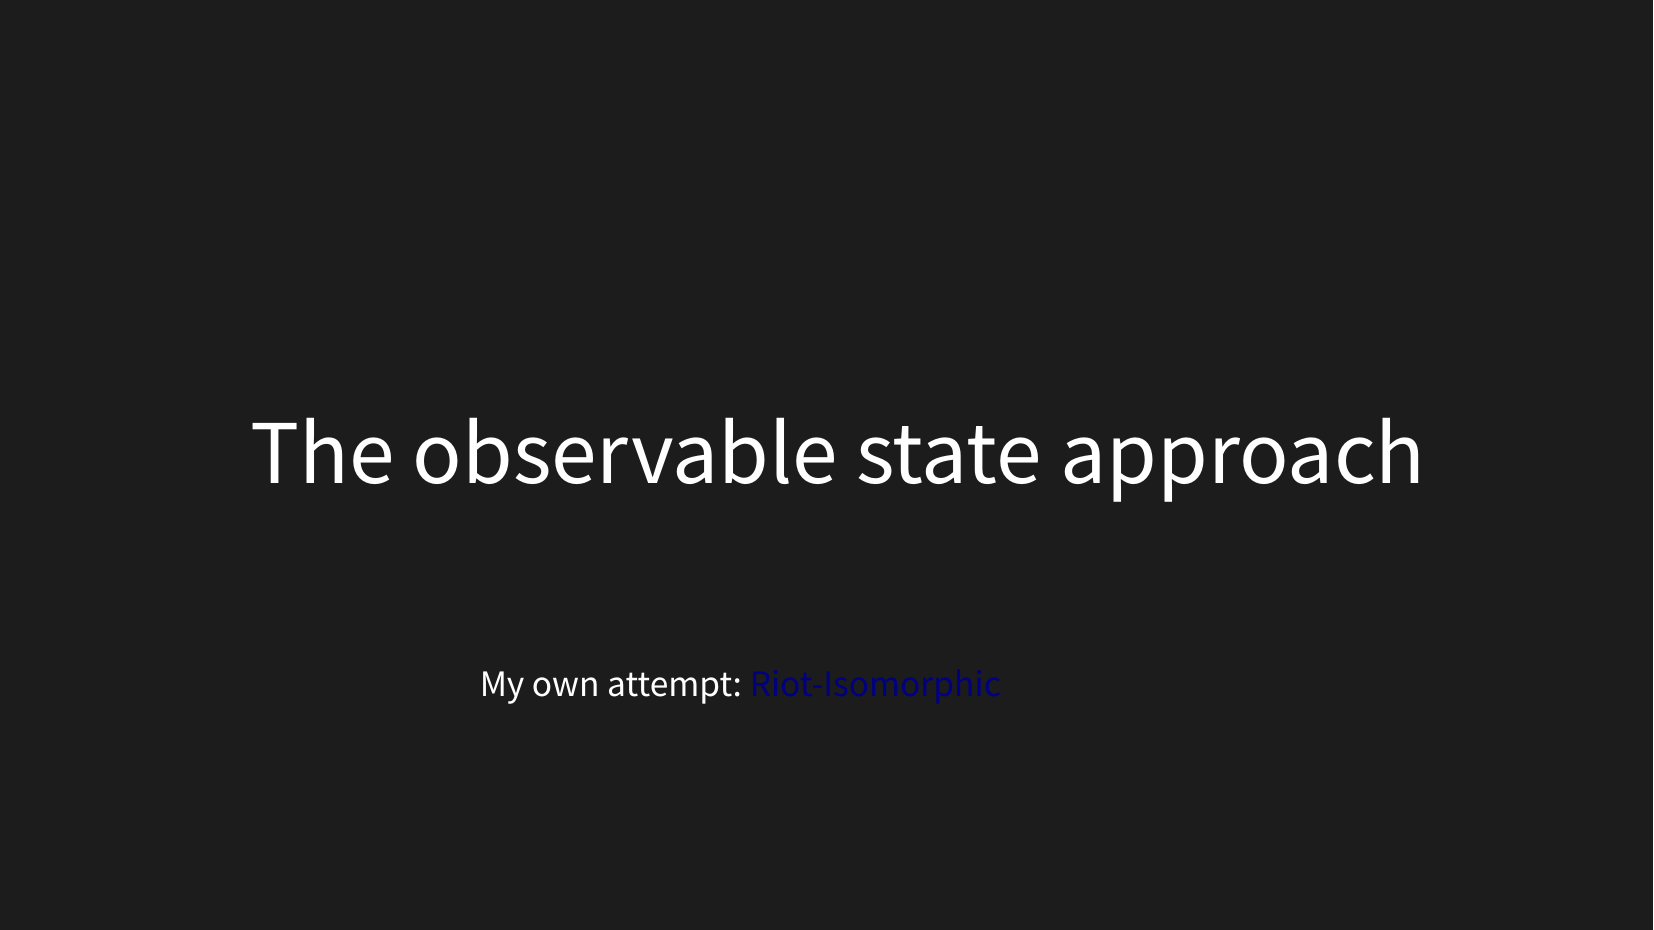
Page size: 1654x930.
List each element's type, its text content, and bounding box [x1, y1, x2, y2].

title The observable state approach [11, 278, 1653, 625]
text_box My own attempt: Riot-Isomorphic [465, 645, 1276, 715]
